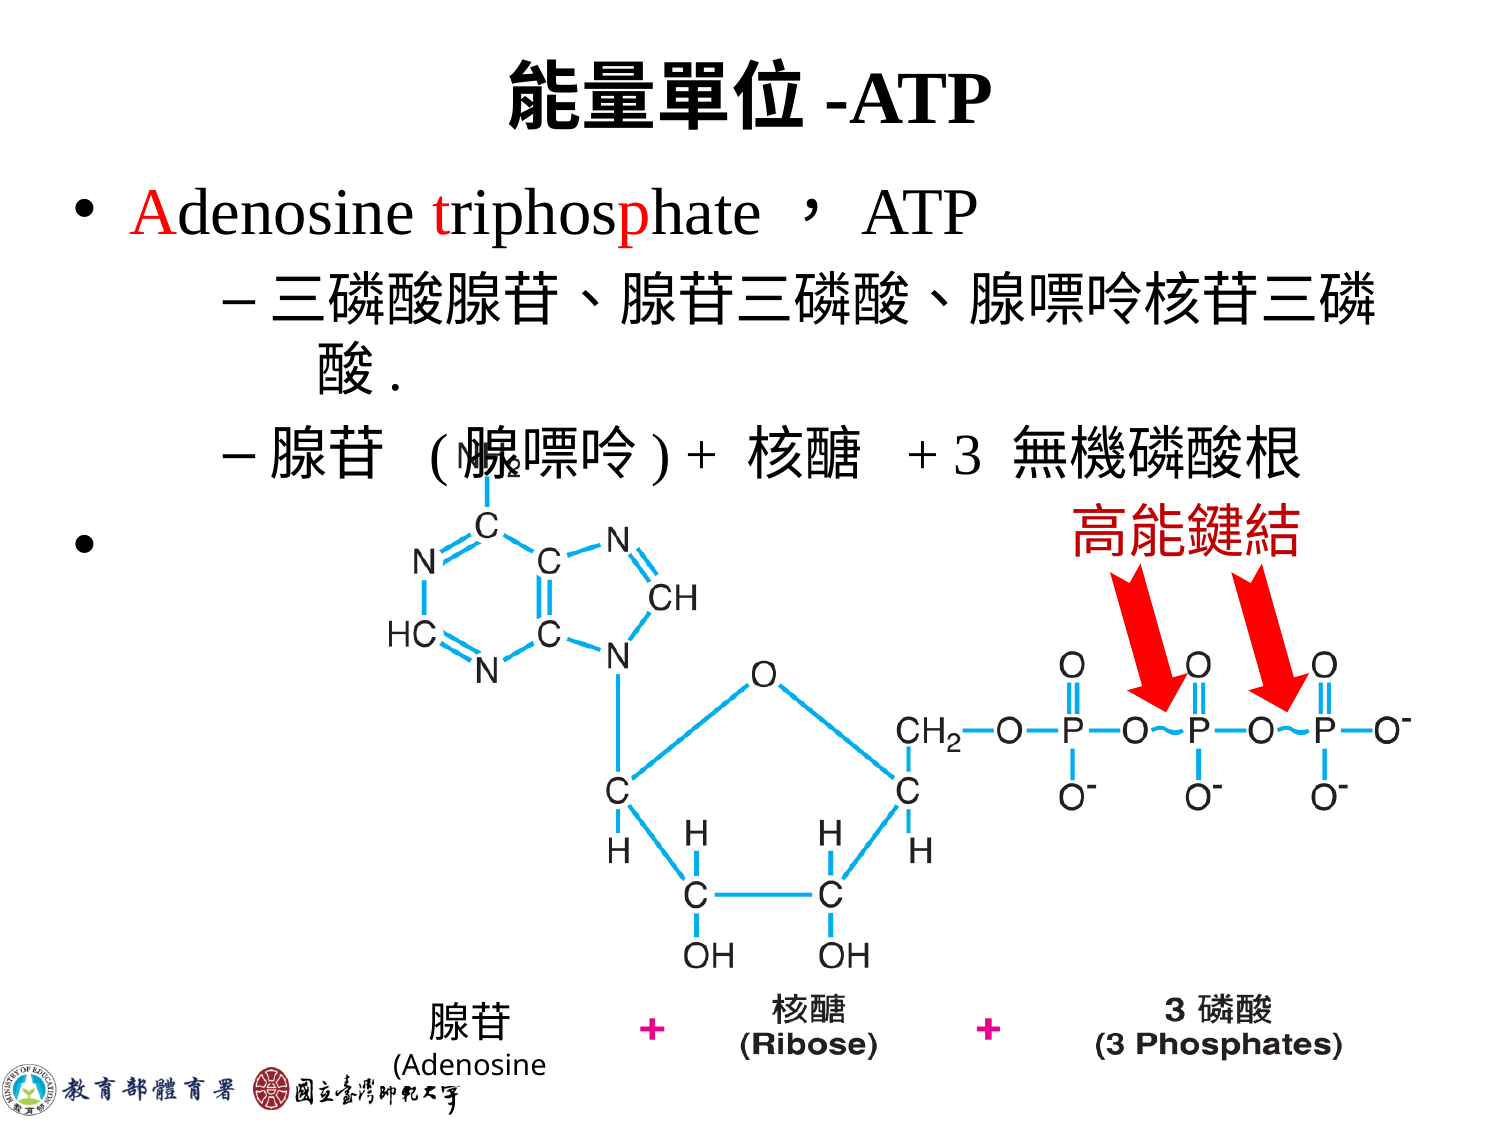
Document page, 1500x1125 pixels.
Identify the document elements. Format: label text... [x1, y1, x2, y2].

list Adenosine triphosphate，ATP 三磷酸腺苷、腺苷三磷酸、腺嘌呤核苷三磷酸. 腺苷 (腺嘌呤) + 核醣 + 3 無機磷酸根 [57, 160, 1443, 903]
text_box [1110, 563, 1188, 713]
text_box 高能鍵結 [1054, 486, 1321, 573]
title 能量單位-ATP [75, 0, 1426, 188]
picture [384, 903, 1443, 1072]
text_box [1231, 573, 1310, 713]
text_box 腺苷 (Adenosine)苷 [374, 989, 566, 1086]
